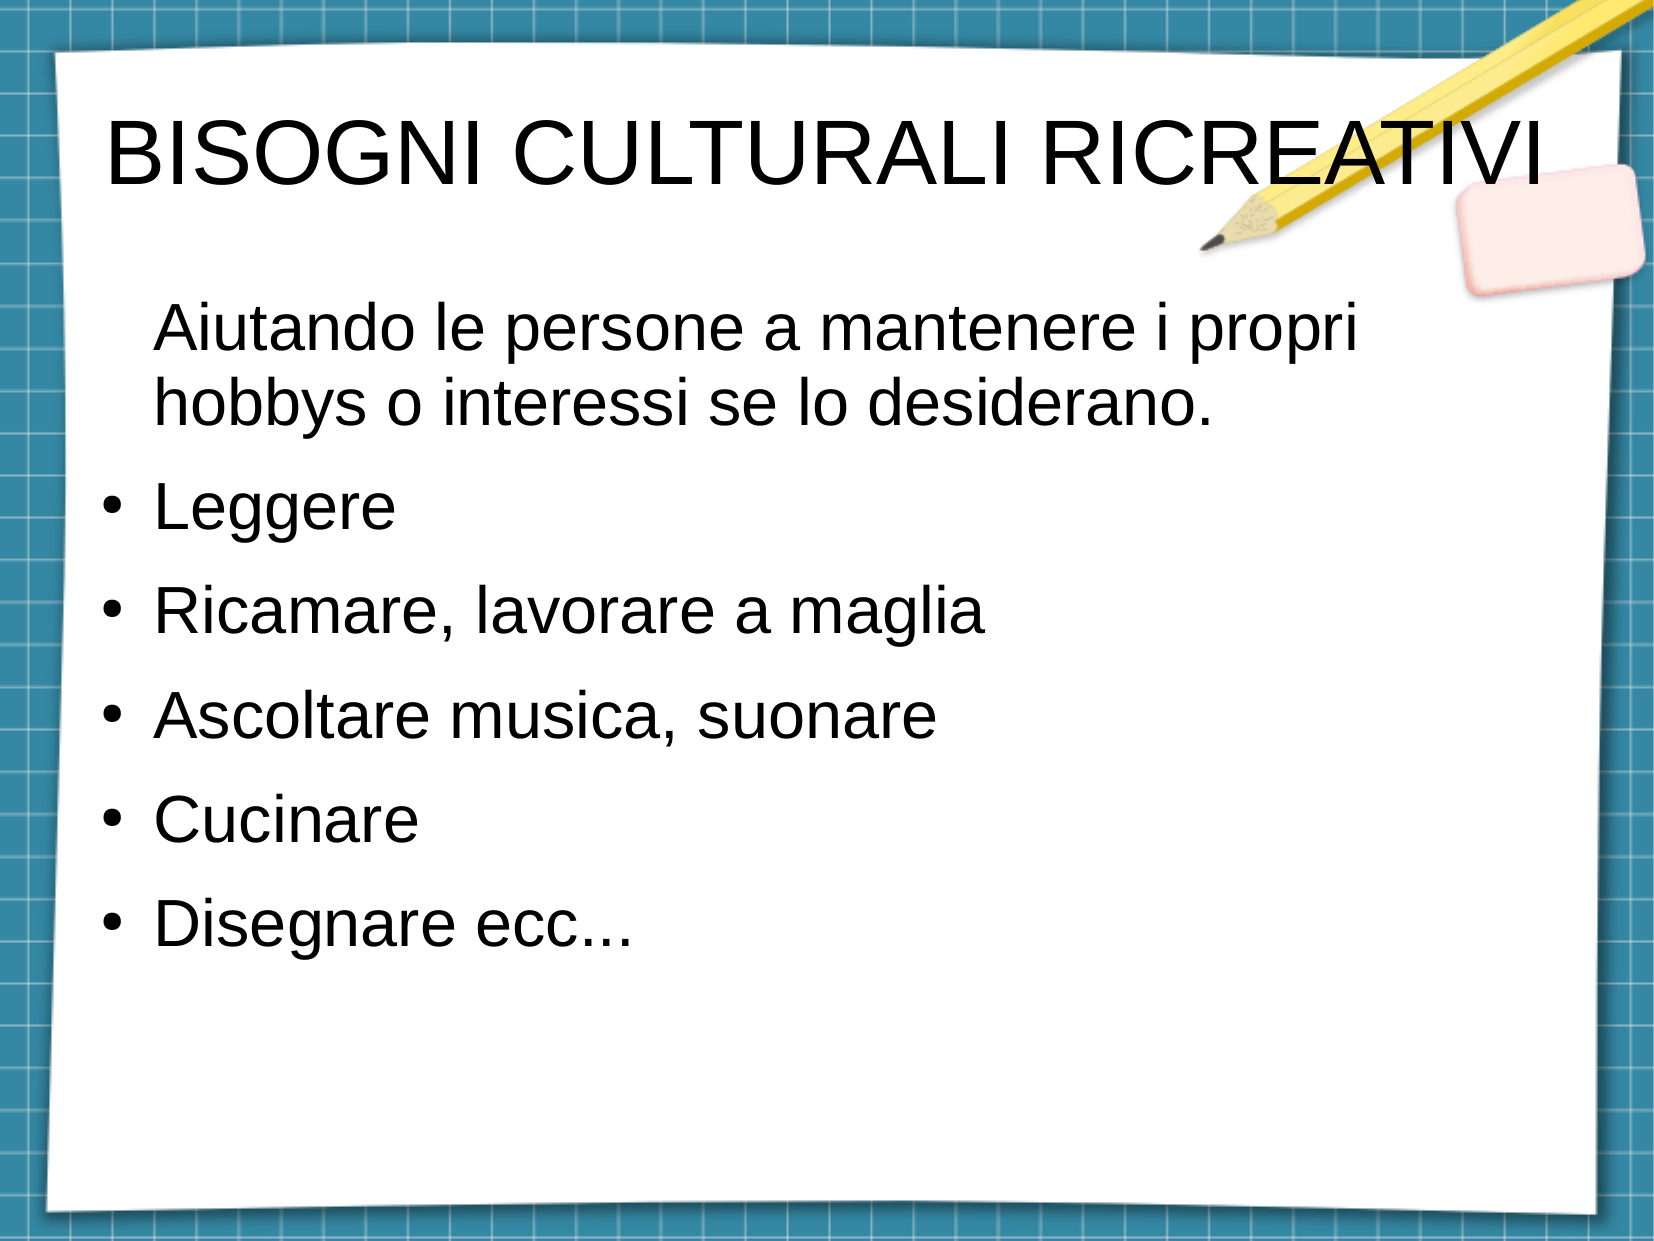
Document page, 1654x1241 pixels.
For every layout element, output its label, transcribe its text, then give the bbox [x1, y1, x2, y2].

picture [0, 0, 1654, 1241]
title BISOGNI CULTURALI RICREATIVI [82, 49, 1571, 257]
list Aiutando le persone a mantenere i propri hobbys o interessi se lo desiderano. Leggere Ricamare, lavorare a maglia Ascoltare musica, suonare Cucinare Disegnare ecc... [82, 290, 1571, 1010]
